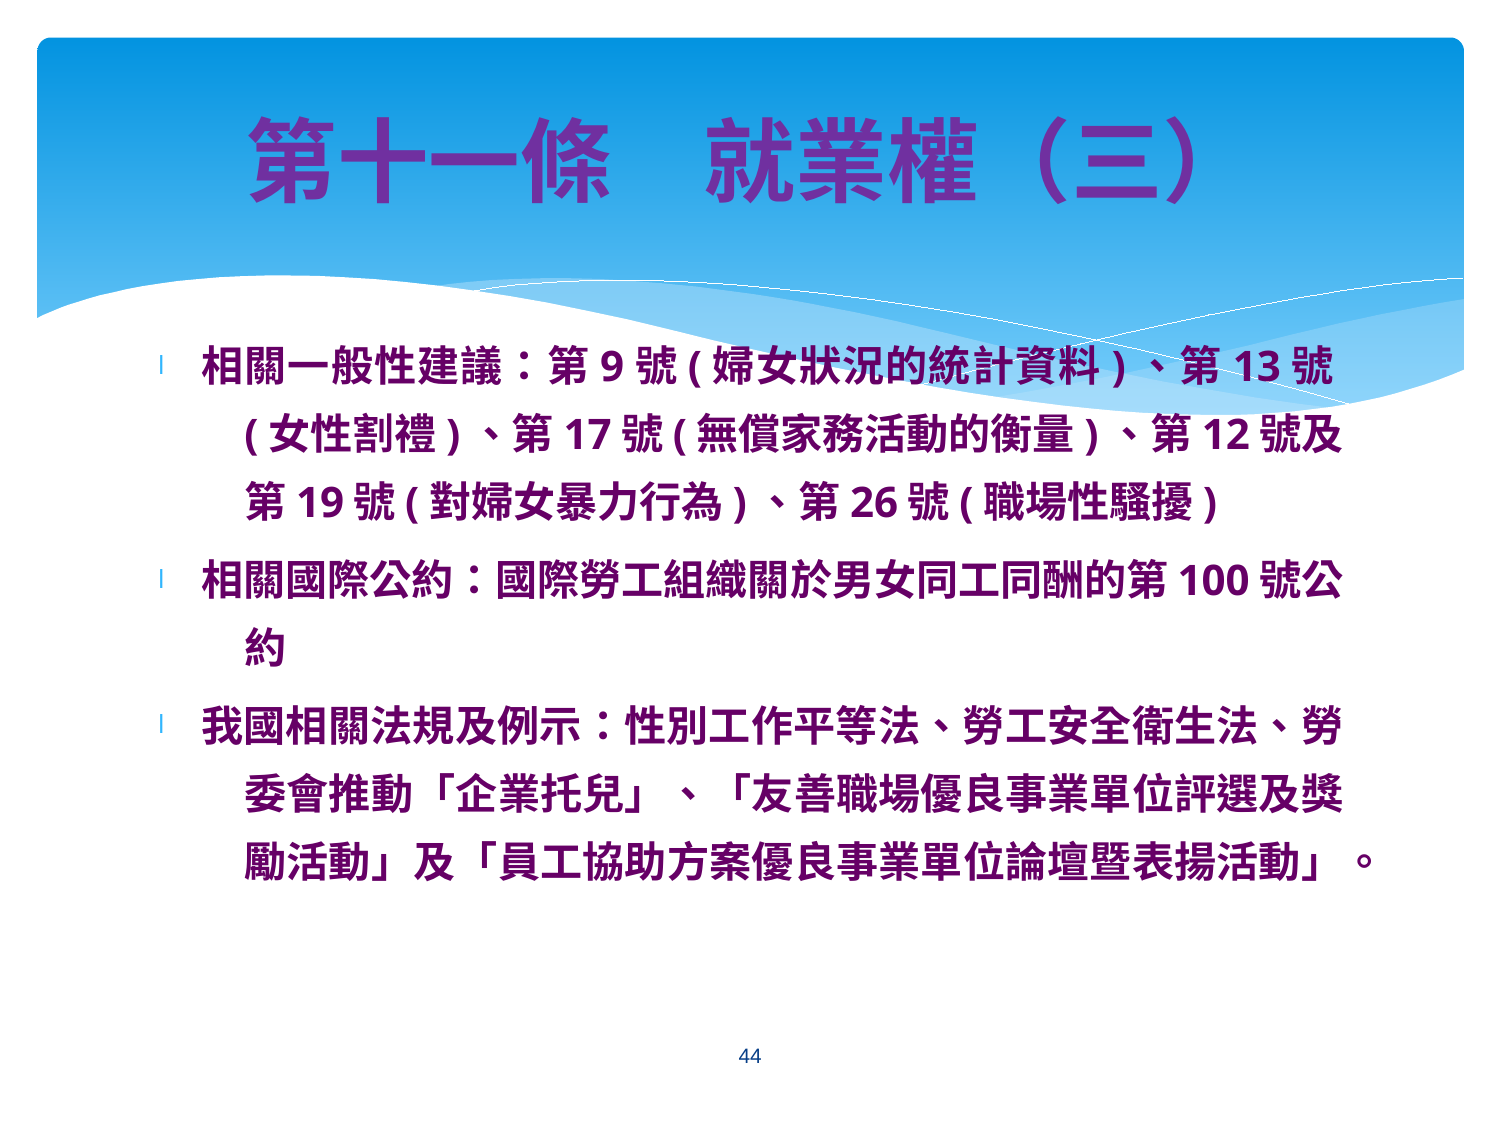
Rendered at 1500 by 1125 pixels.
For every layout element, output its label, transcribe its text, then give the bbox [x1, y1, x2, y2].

text_box 44 [654, 1025, 846, 1086]
list 相關一般性建議：第9號(婦女狀況的統計資料)、第13號(女性割禮)、第17號(無償家務活動的衡量)、第12號及第19號(對婦女暴力行為)、第26號(職場性騷擾) 相關國際公約：國際勞工組織關於男女同工同酬的第100號公約 我國相關法規及例示：性別工作平等法、勞工安全衛生法、勞委會推動「企業托兒」、「友善職場優良事業單位評選及獎勵活動」及「員工協助方案優良事業單位論壇暨表揚活動」。 [143, 314, 1359, 1006]
title 第十一條 就業權（三） [75, 55, 1426, 262]
